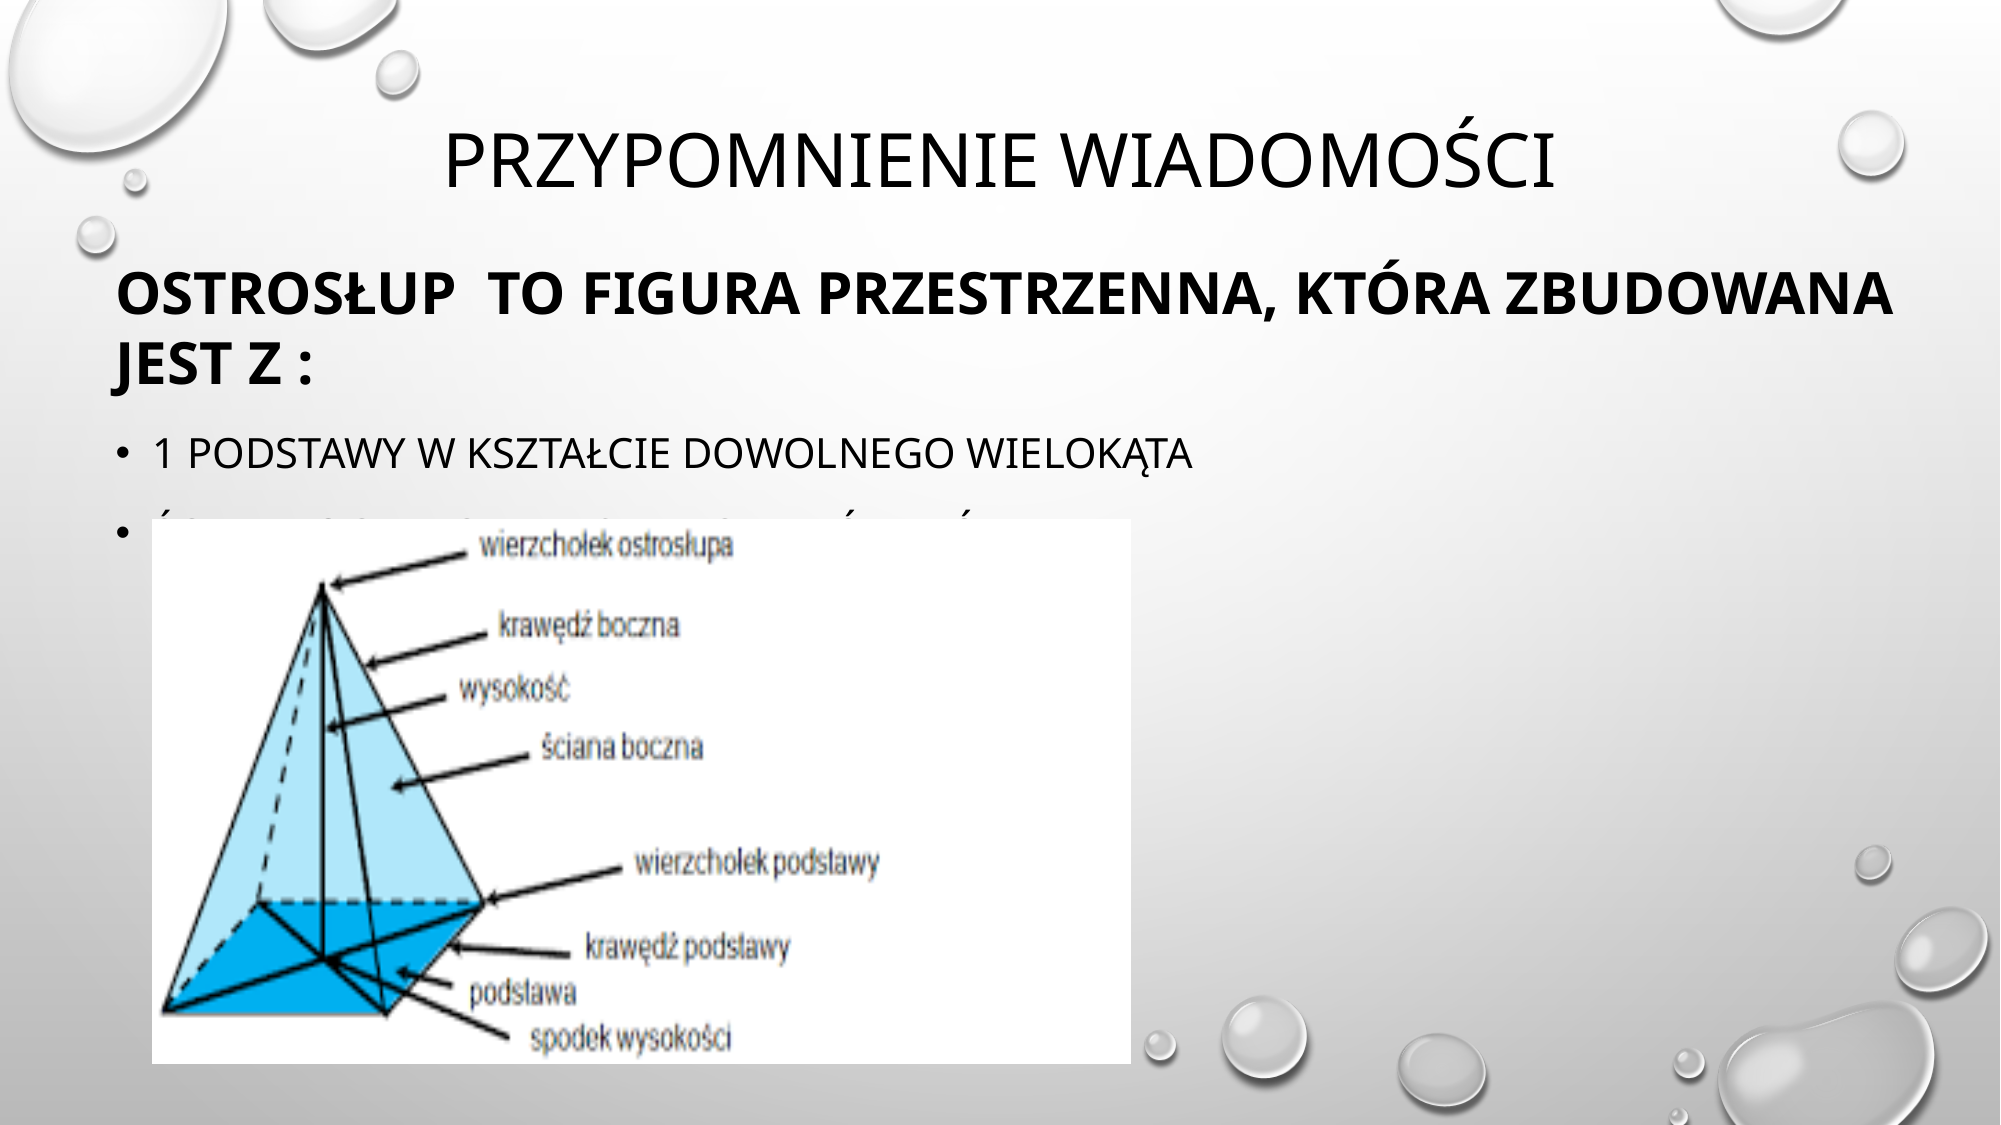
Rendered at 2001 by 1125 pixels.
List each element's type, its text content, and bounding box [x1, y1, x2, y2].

title Przypomnienie wiadomości [212, 51, 1788, 248]
list OSTROSŁUP to figura przestrzenna, która zbudowana jest z : 1 PODSTAWY w kształcie dowolnego wielokąta Ścian bocznych w kształcie TRÓJKĄTÓW [100, 248, 1937, 964]
picture [0, 0, 2000, 1125]
